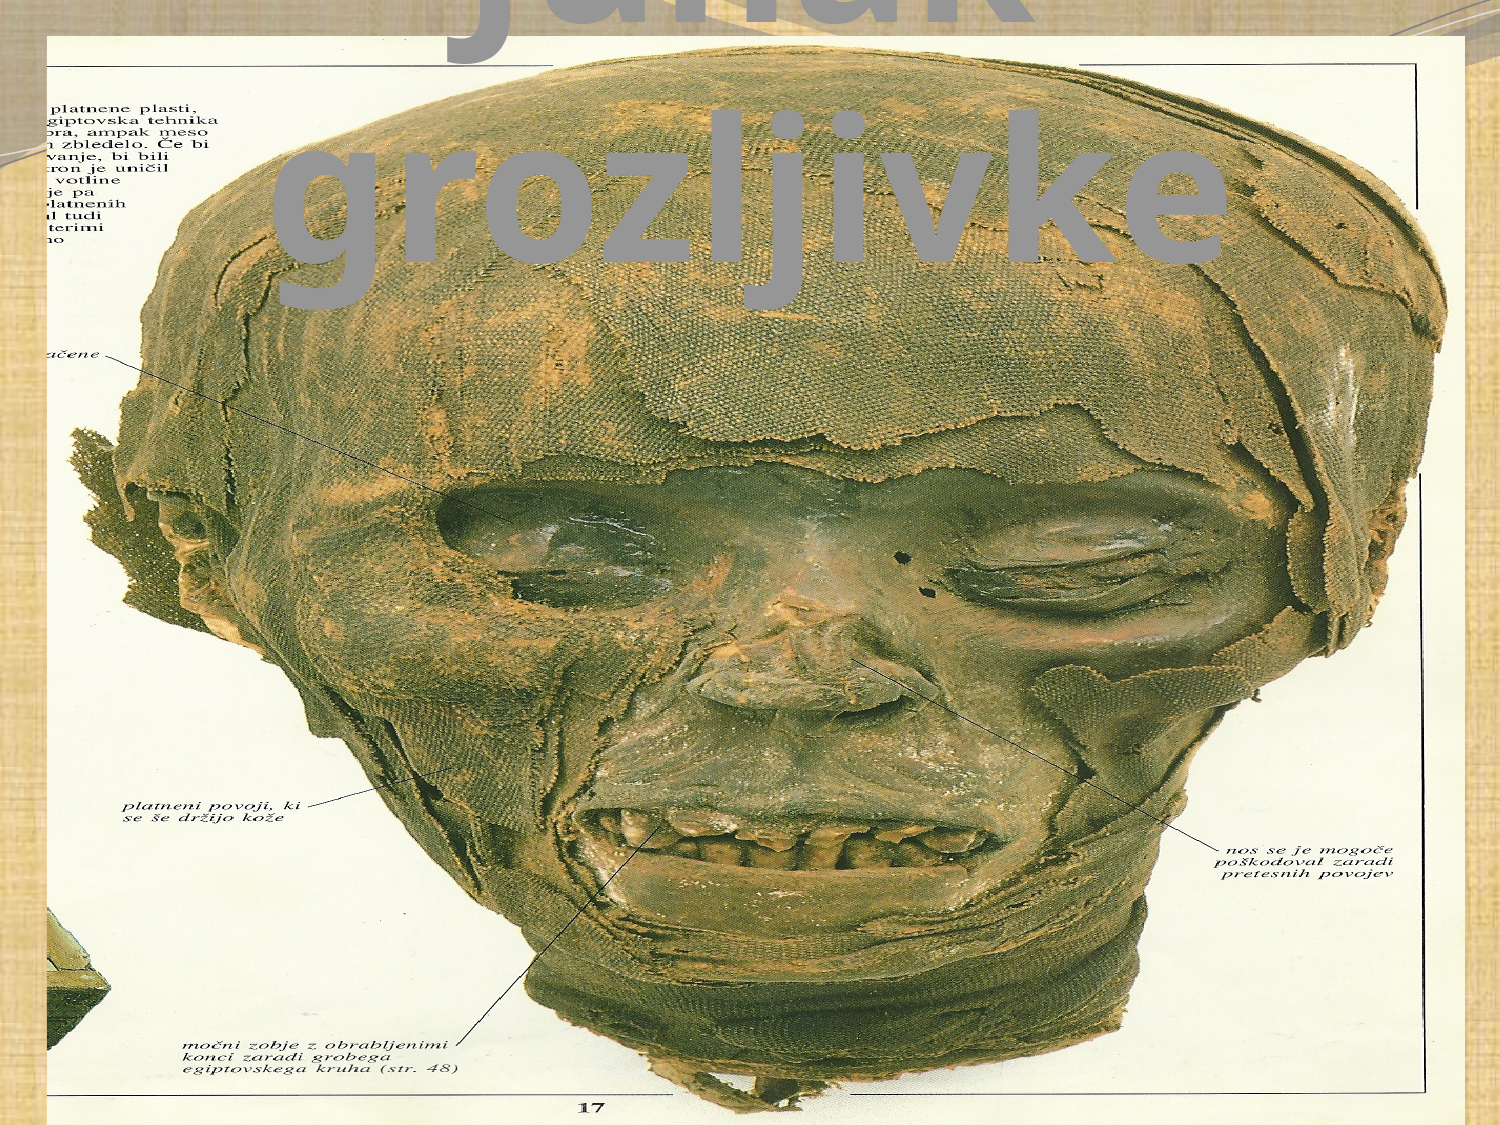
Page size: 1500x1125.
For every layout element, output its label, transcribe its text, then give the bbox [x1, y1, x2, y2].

picture [665, 0, 676, 5]
title Junak grozljivke [75, 115, 1425, 303]
picture [0, 0, 1500, 1125]
